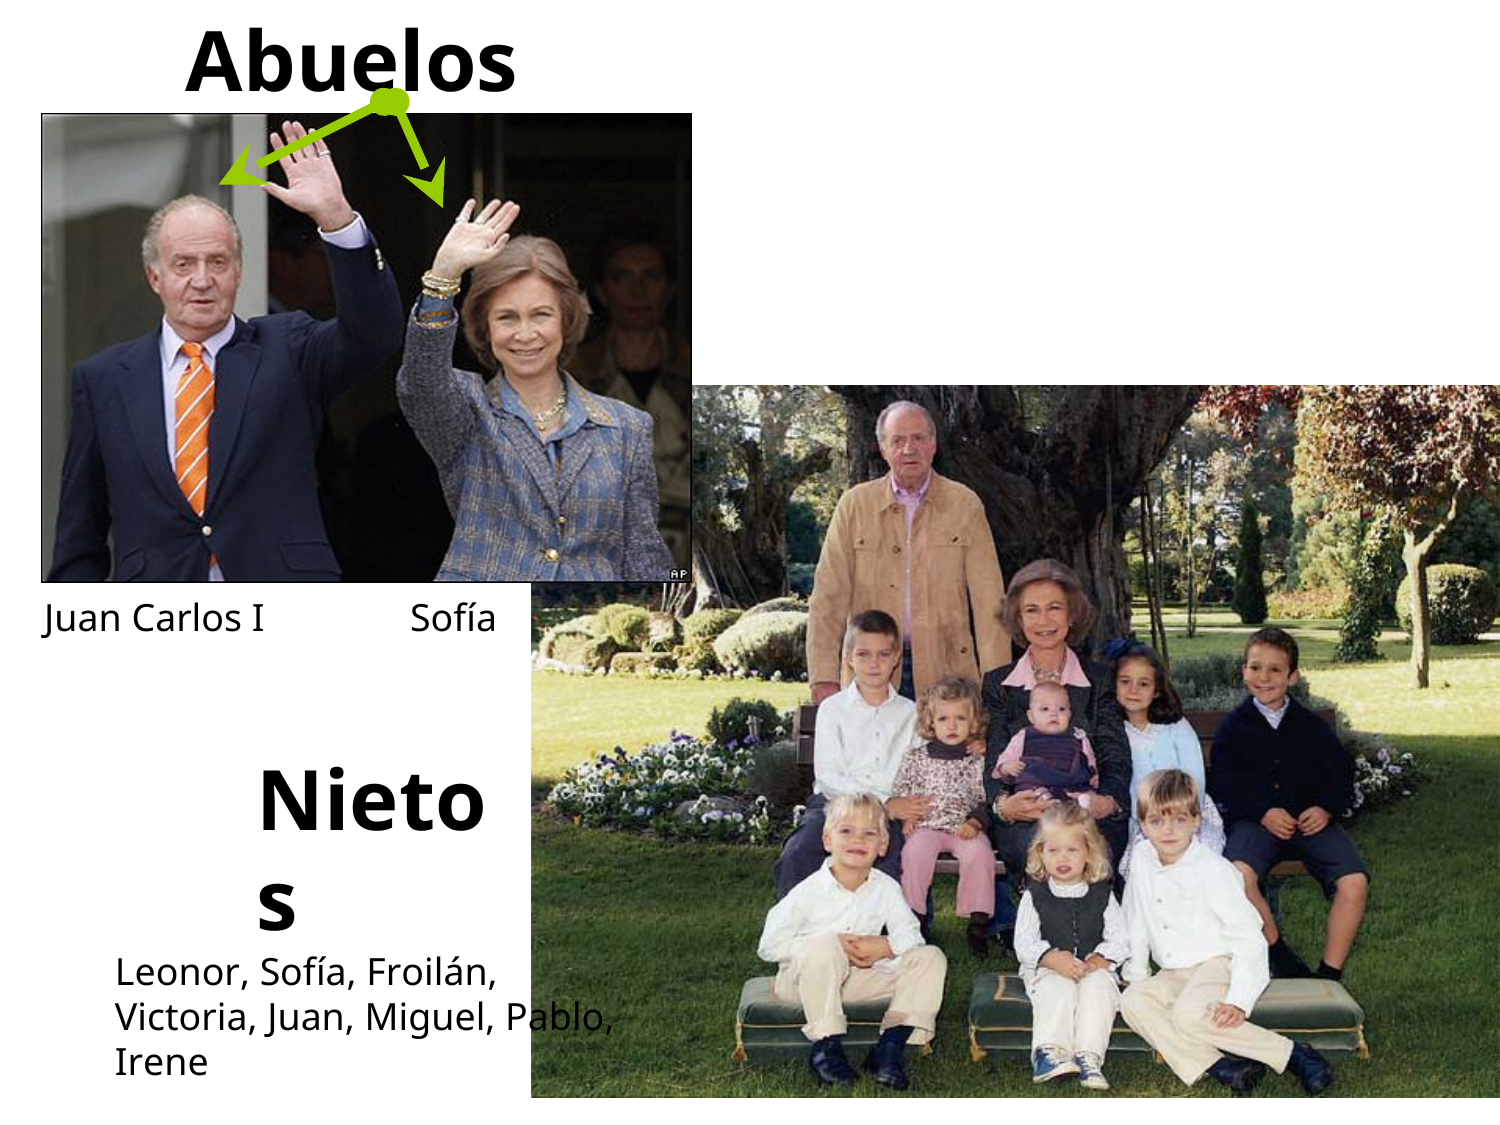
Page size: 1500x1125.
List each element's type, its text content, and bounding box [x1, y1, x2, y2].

text_box Leonor, Sofía, Froilán, Victoria, Juan, Miguel, Pablo, Irene [100, 940, 638, 1092]
text_box Abuelos [171, 0, 550, 116]
text_box Sofía [395, 586, 739, 647]
text_box Juan Carlos I [29, 586, 325, 647]
text_box Nietos [242, 739, 526, 940]
picture [41, 113, 1500, 1098]
text_box Abuelos [367, 54, 384, 63]
